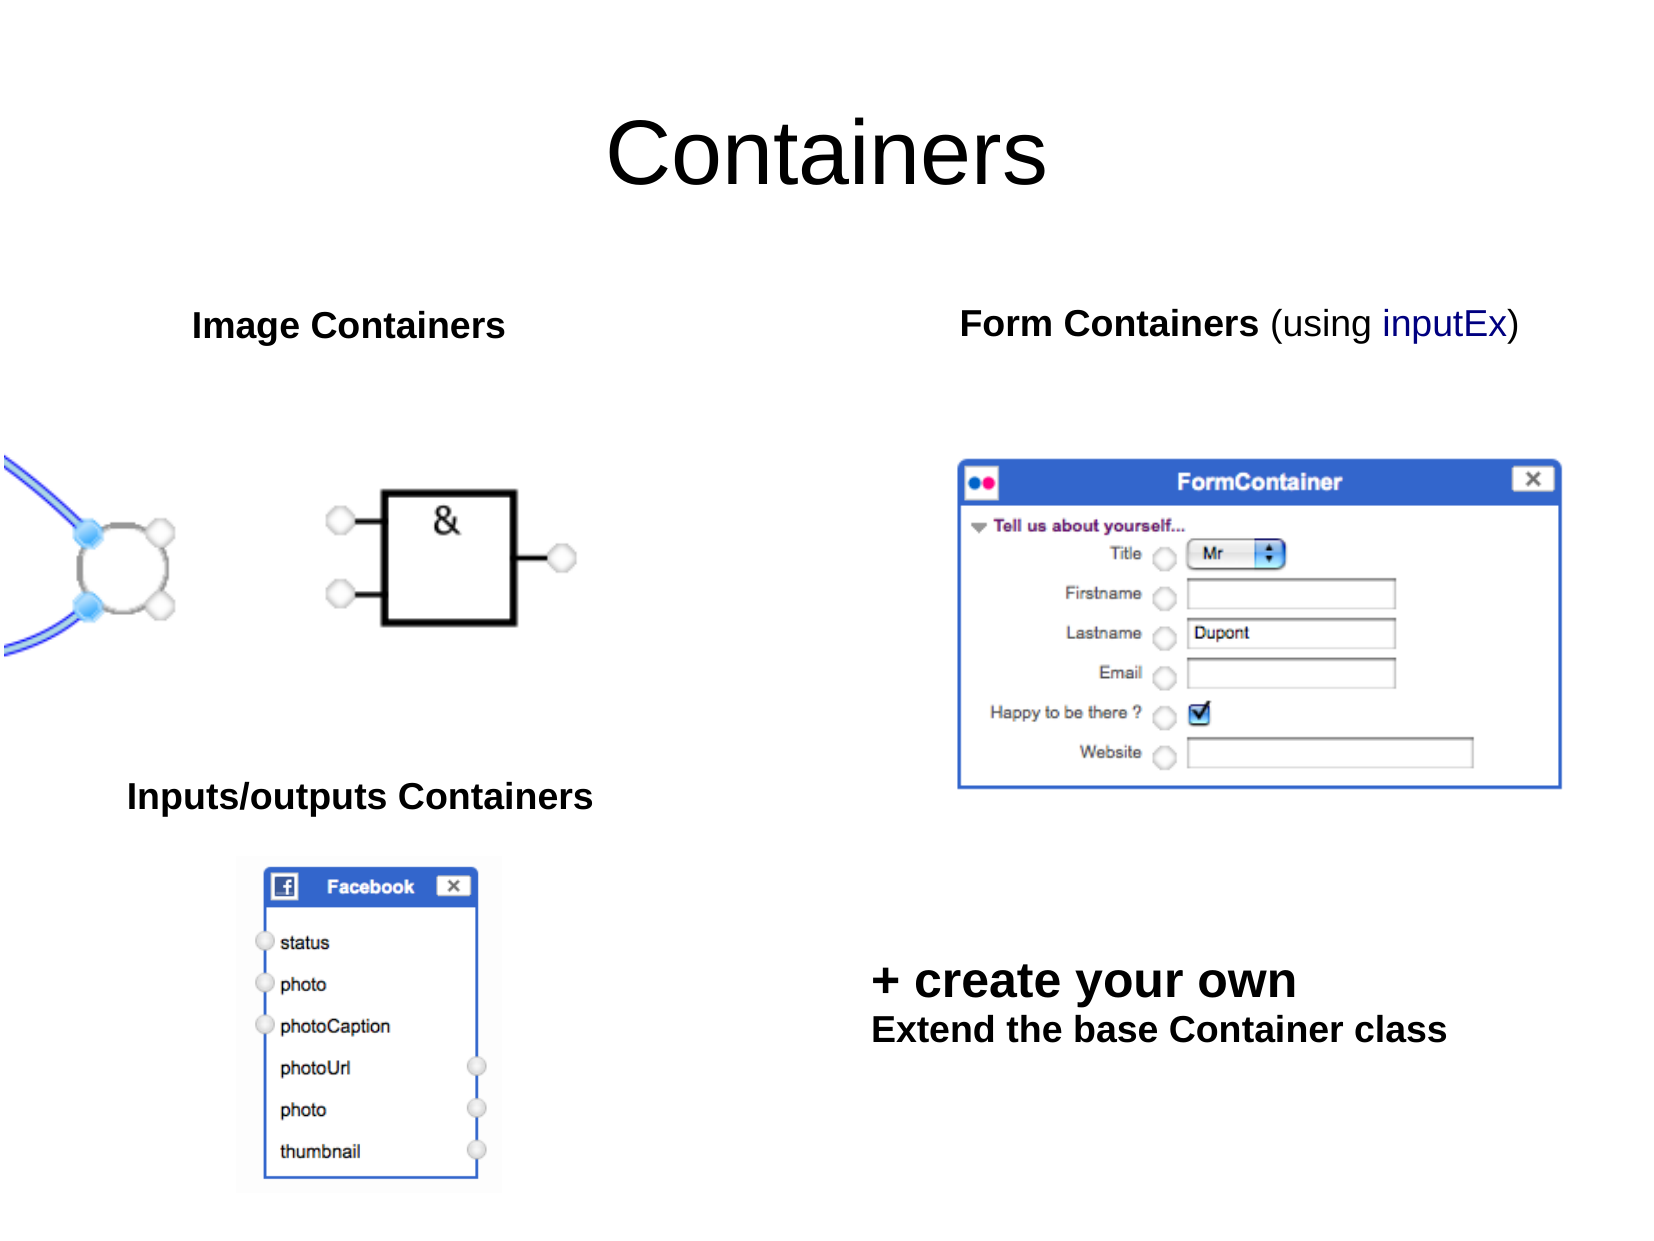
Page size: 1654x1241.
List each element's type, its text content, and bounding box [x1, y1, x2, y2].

picture [236, 856, 502, 1194]
text_box Form Containers (using inputEx) [944, 295, 1595, 353]
text_box + create your own Extend the base Container class [856, 944, 1654, 1058]
picture [944, 442, 1595, 817]
text_box Image Containers [177, 297, 709, 355]
picture [295, 454, 621, 680]
title Containers [82, 56, 1571, 250]
picture [4, 433, 207, 709]
text_box Inputs/outputs Containers [112, 767, 644, 825]
